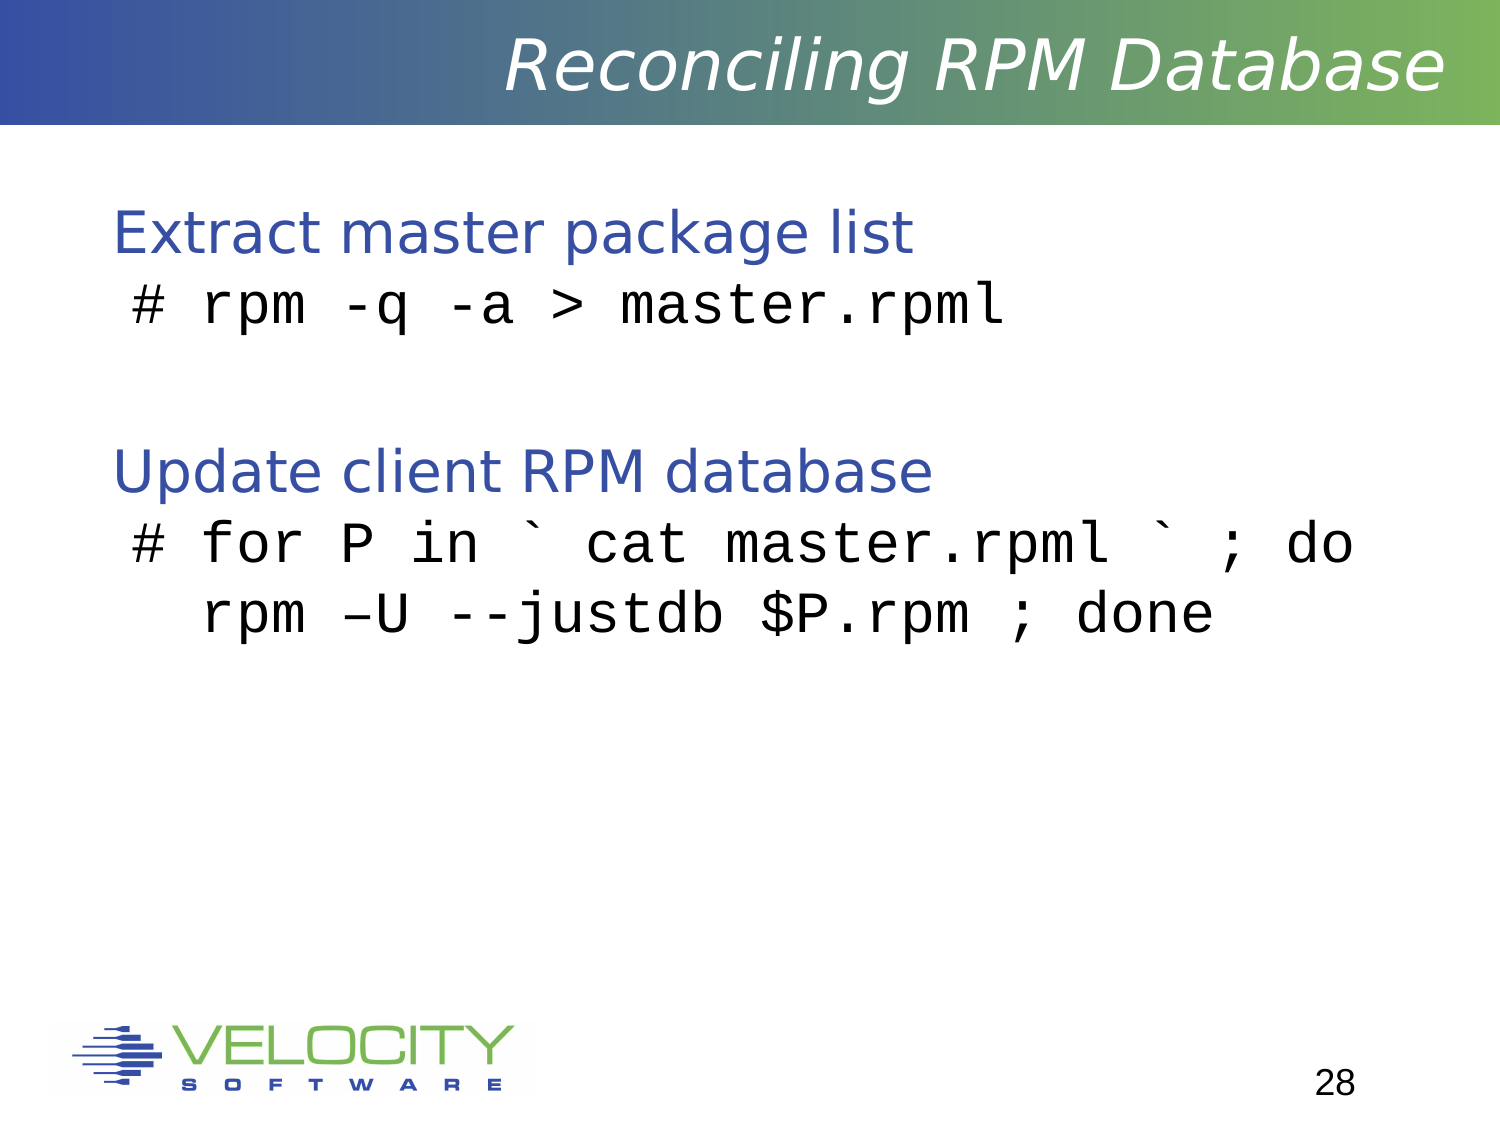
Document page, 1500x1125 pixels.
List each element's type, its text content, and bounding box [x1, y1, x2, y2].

picture [50, 1021, 538, 1094]
list Extract master package list # rpm -q -a > master.rpml Update client RPM database # for P in ` cat master.rpml ` ; do rpm –U --justdb $P.rpm ; done [70, 187, 1438, 988]
title Reconciling RPM Database [62, 12, 1463, 113]
